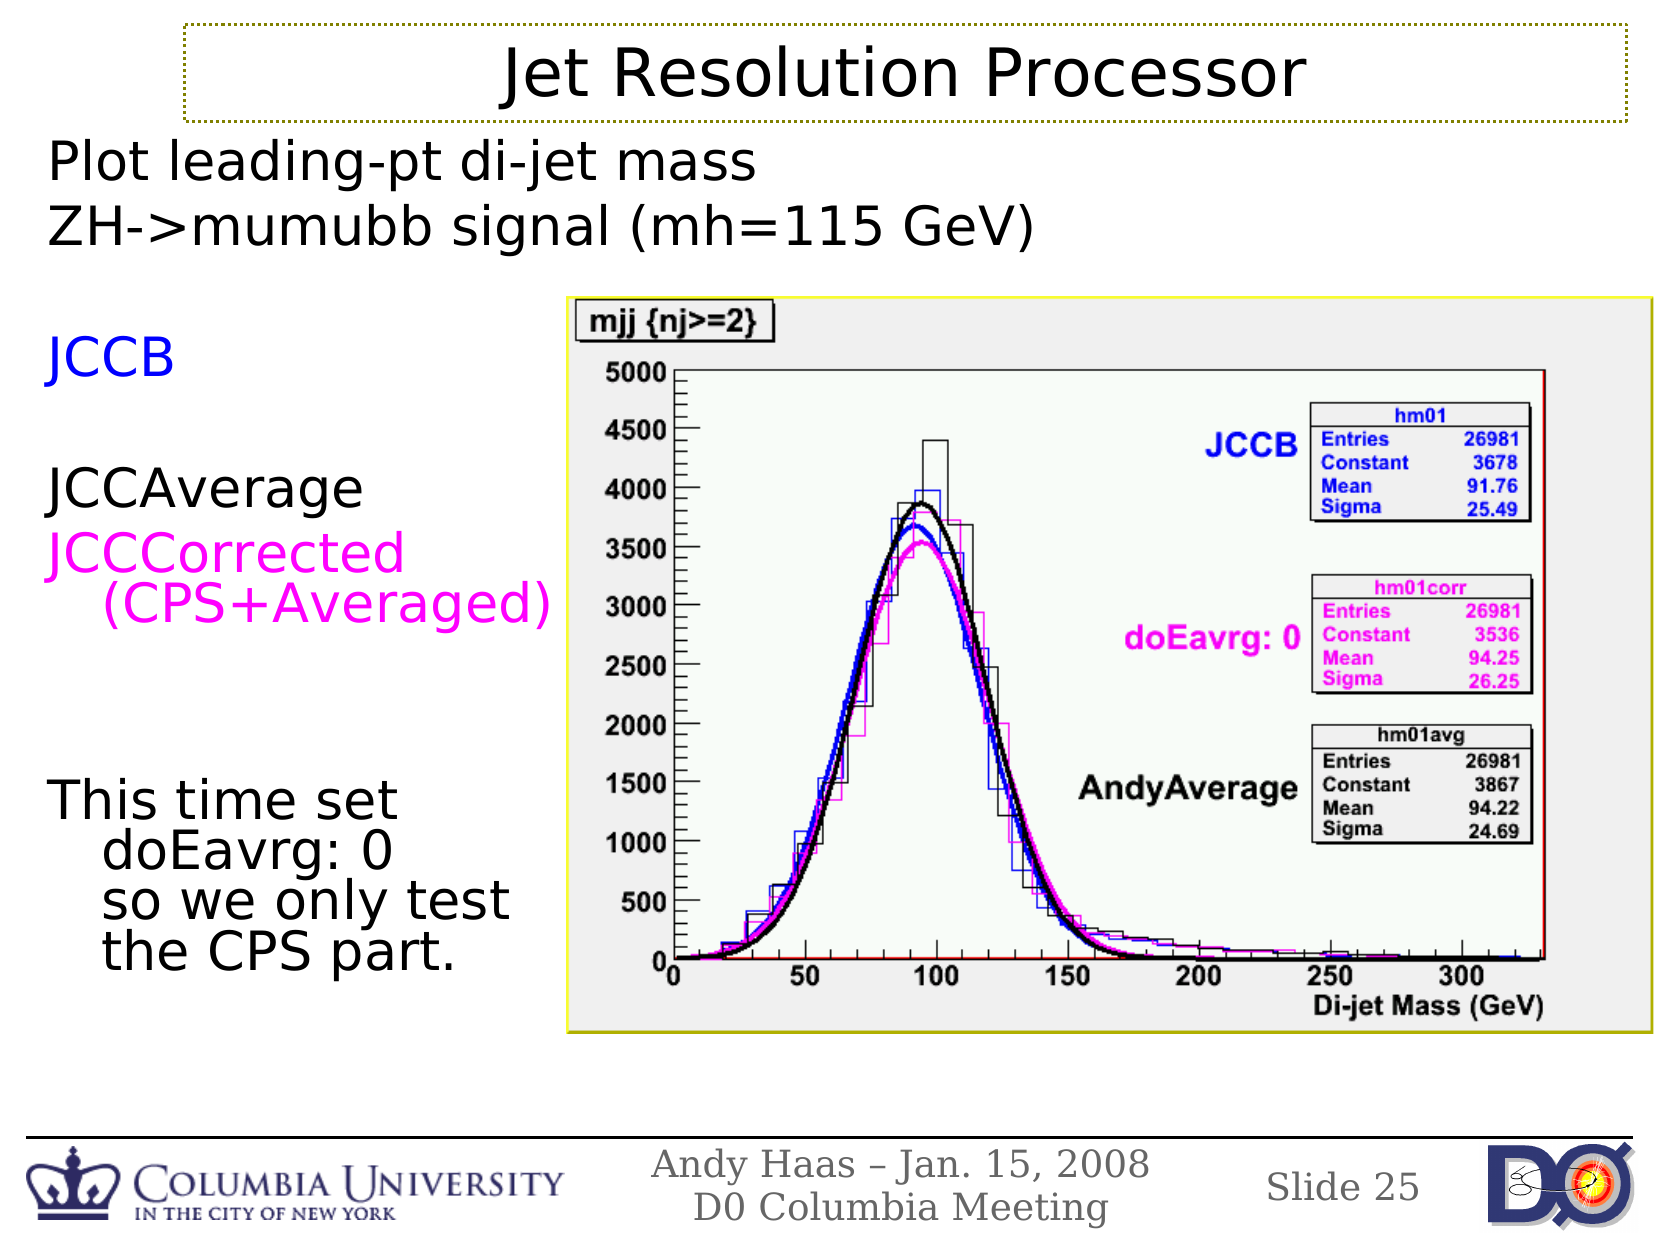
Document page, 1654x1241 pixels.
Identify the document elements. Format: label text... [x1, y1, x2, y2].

picture [26, 1146, 565, 1220]
title Jet Resolution Processor [184, 24, 1627, 122]
picture [1308, 296, 1654, 1034]
picture [1479, 1140, 1639, 1233]
list Plot leading-pt di-jet mass ZH->mumubb signal (mh=115 GeV) JCCB JCCAverage JCCCorrected (CPS+Averaged) This time set doEavrg: 0 so we only test the CPS part. [30, 140, 1308, 1125]
